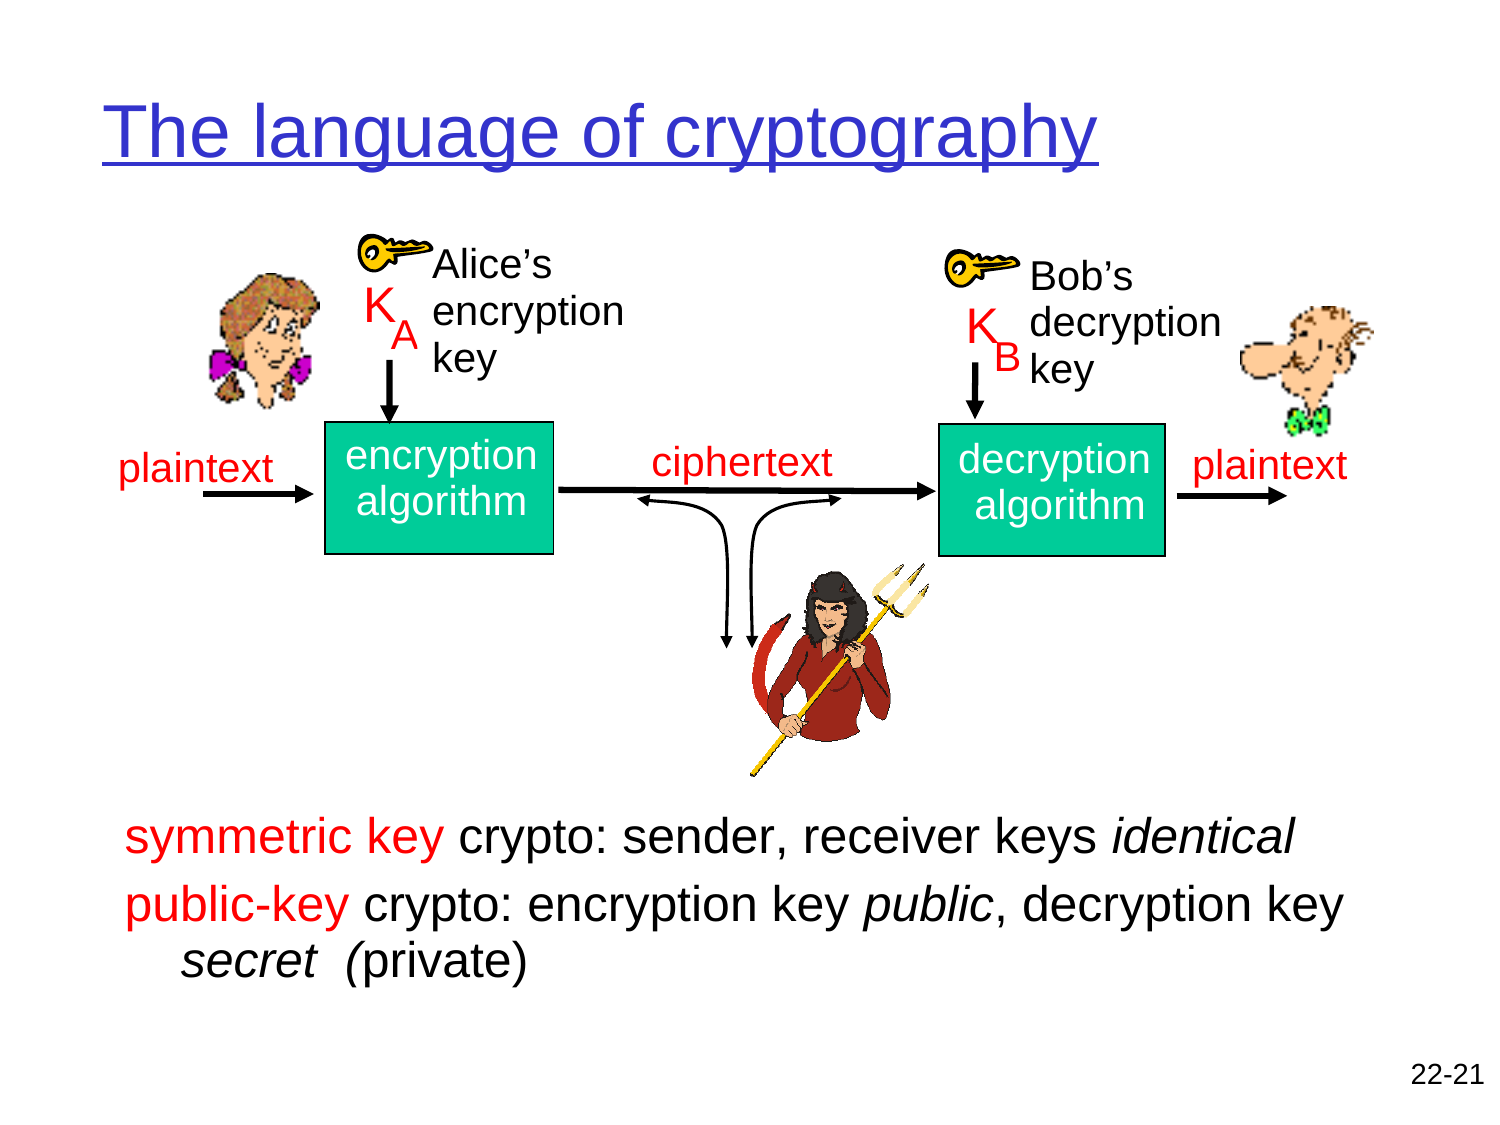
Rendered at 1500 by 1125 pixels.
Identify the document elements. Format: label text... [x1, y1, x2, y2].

text_box [939, 537, 1166, 557]
text_box plaintext [1178, 434, 1363, 497]
text_box Alice’s encryption key [417, 233, 665, 389]
list symmetric key crypto: sender, receiver keys identical public-key crypto: encryption key public, decryption key secret (private) [109, 800, 1459, 998]
text_box ciphertext [636, 430, 848, 487]
text_box A [399, 325, 409, 338]
text_box A [376, 304, 417, 367]
text_box decryption algorithm [943, 428, 1178, 537]
text_box B [978, 325, 1037, 388]
picture [357, 233, 434, 273]
text_box encryption algorithm [330, 423, 554, 533]
text_box K [950, 291, 1014, 363]
text_box K [348, 269, 412, 341]
text_box plaintext [103, 437, 289, 500]
picture [205, 273, 320, 415]
picture [943, 248, 1021, 289]
picture [750, 563, 929, 777]
text_box Bob’s decryption key [1014, 244, 1263, 400]
title The language of cryptography [87, 37, 1363, 225]
picture [1240, 306, 1374, 443]
